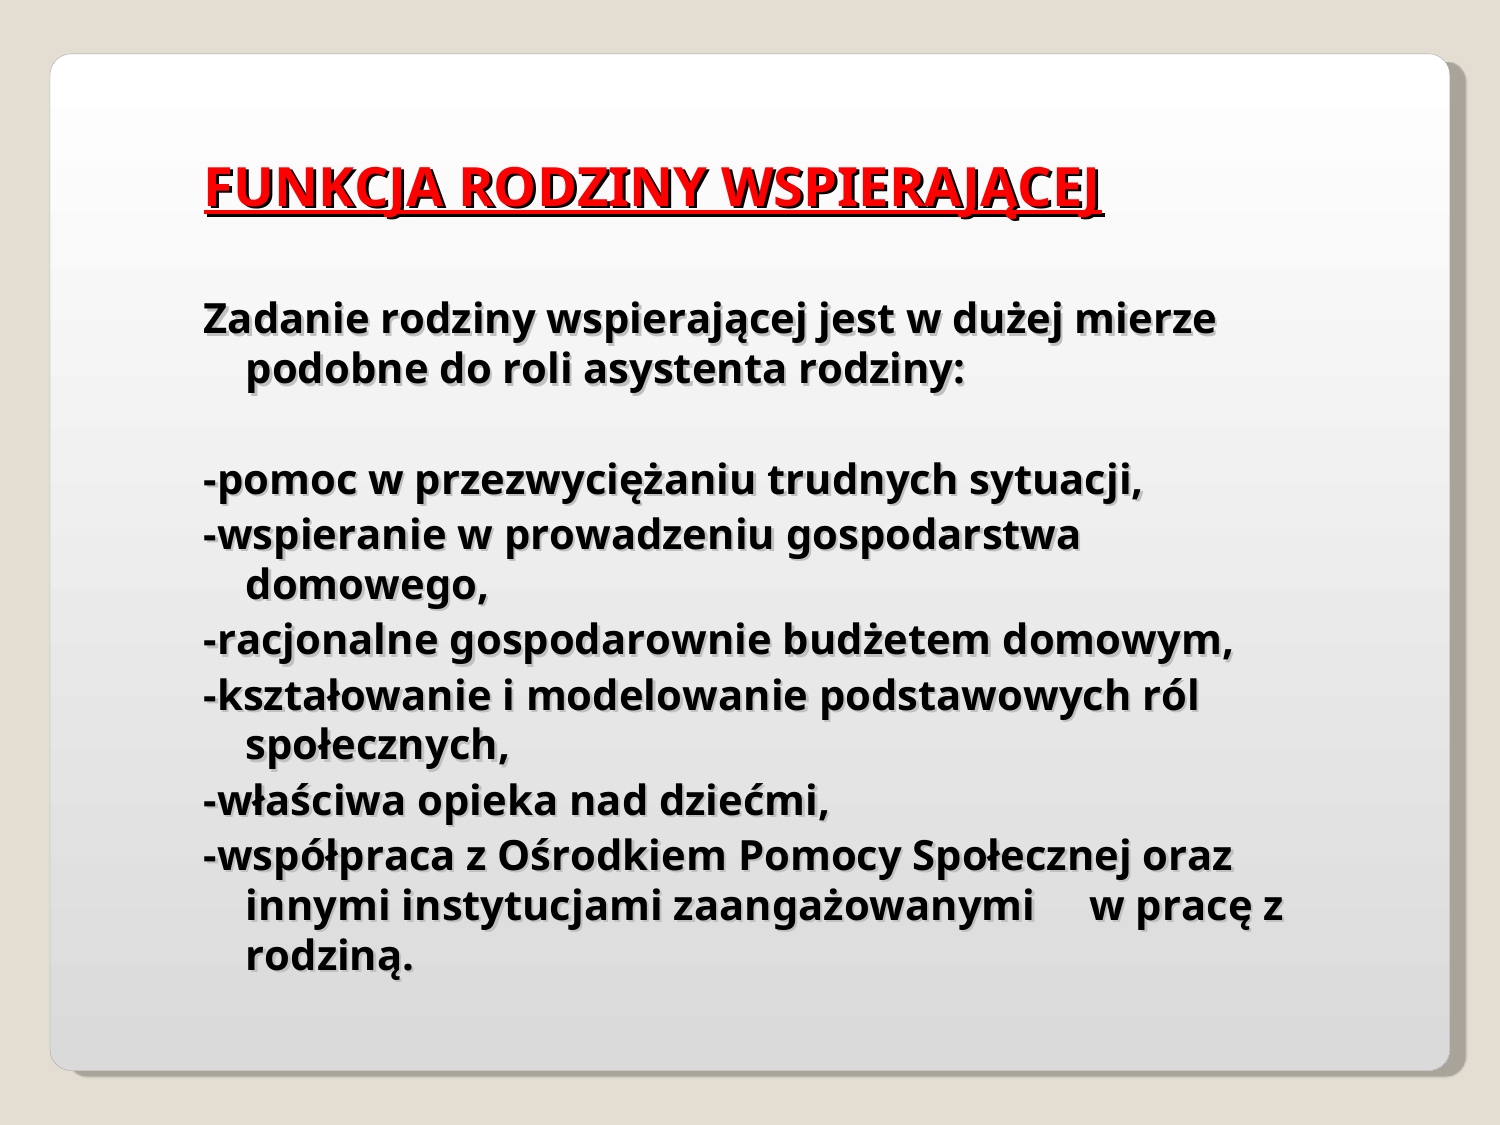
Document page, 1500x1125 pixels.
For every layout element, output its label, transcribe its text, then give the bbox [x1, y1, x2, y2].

text_box FUNKCJA RODZINY WSPIERAJĄCEJ Zadanie rodziny wspierającej jest w dużej mierze podobne do roli asystenta rodziny: -pomoc w przezwyciężaniu trudnych sytuacji, -wspieranie w prowadzeniu gospodarstwa domowego, -racjonalne gospodarownie budżetem domowym, -kształowanie i modelowanie podstawowych ról społecznych, -właściwa opieka nad dziećmi, -współpraca z Ośrodkiem Pomocy Społecznej oraz innymi instytucjami zaangażowanymi w pracę z rodziną. [188, 144, 1325, 1125]
